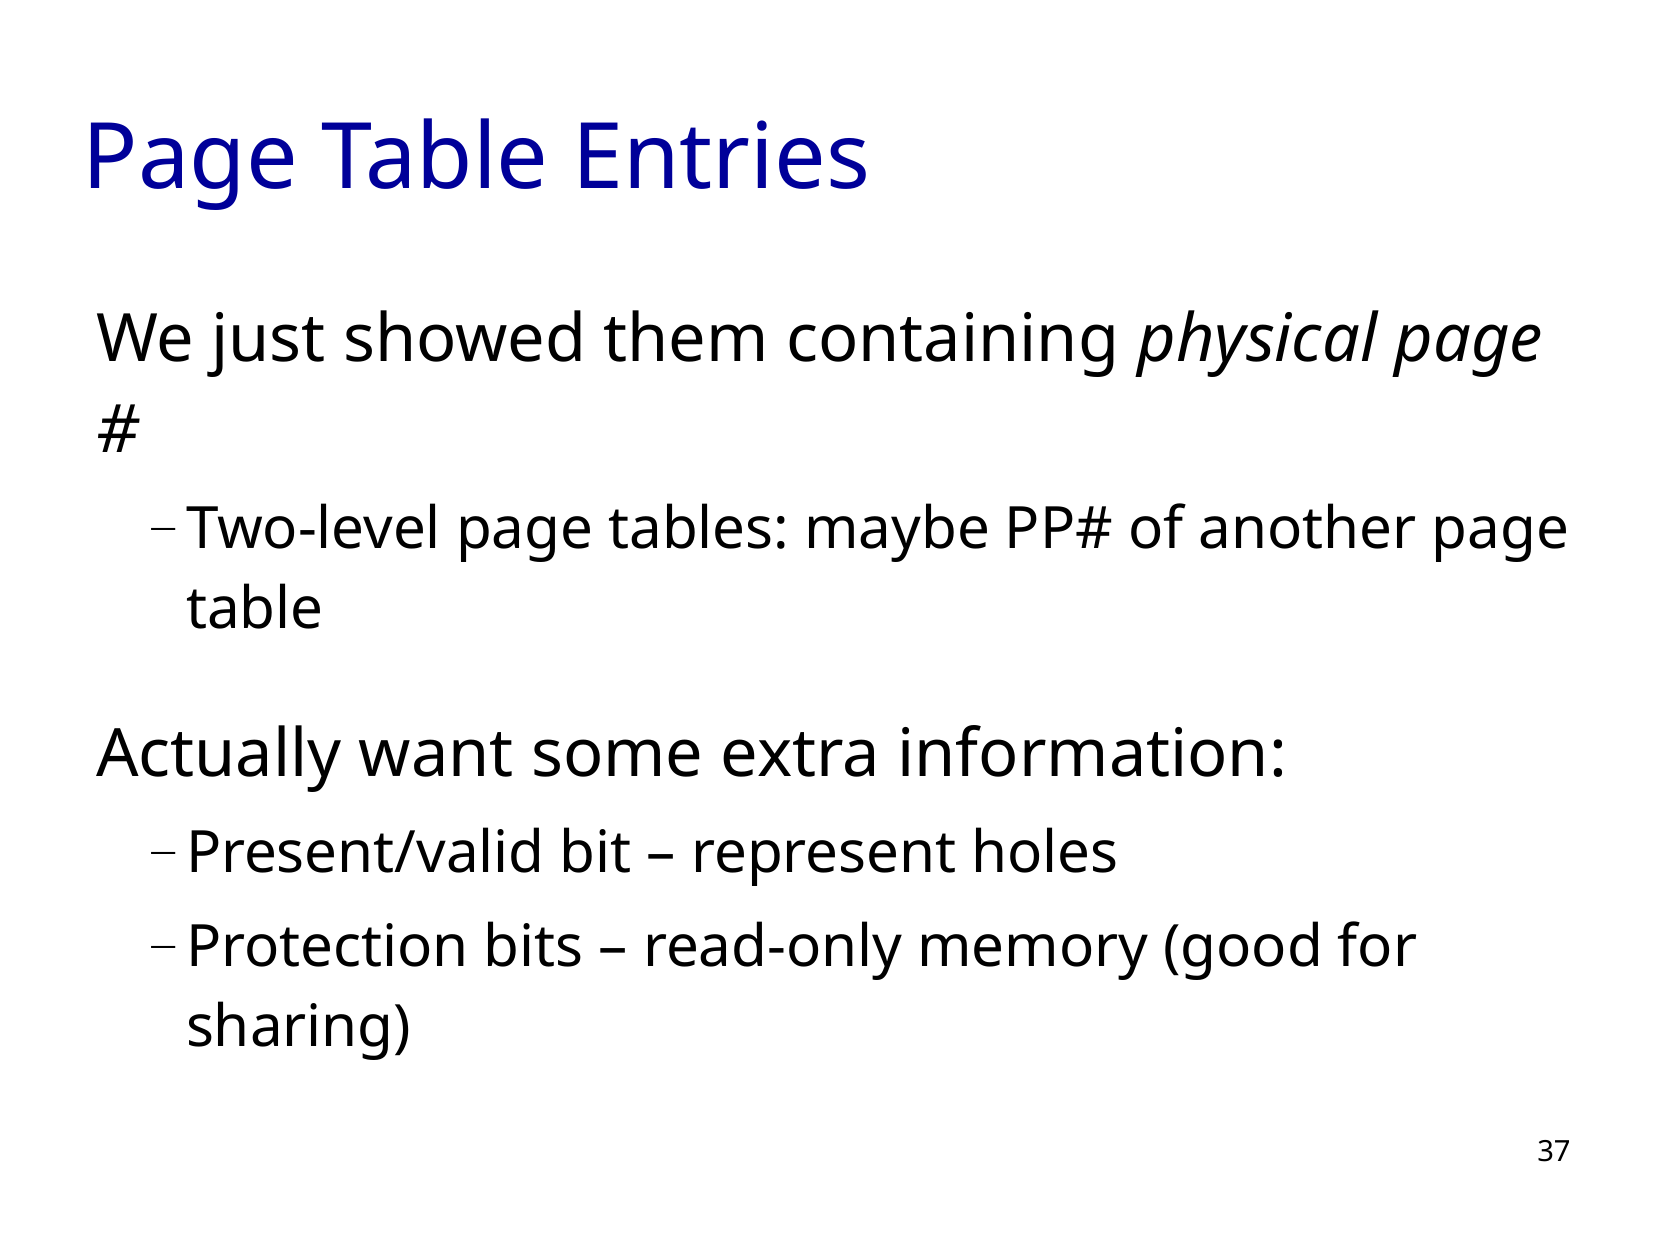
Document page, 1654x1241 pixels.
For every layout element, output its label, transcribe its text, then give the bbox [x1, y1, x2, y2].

list We just showed them containing physical page # Two-level page tables: maybe PP# of another page table Actually want some extra information: Present/valid bit – represent holes Protection bits – read-only memory (good for sharing) [60, 290, 1571, 1096]
title Page Table Entries [82, 49, 1571, 257]
